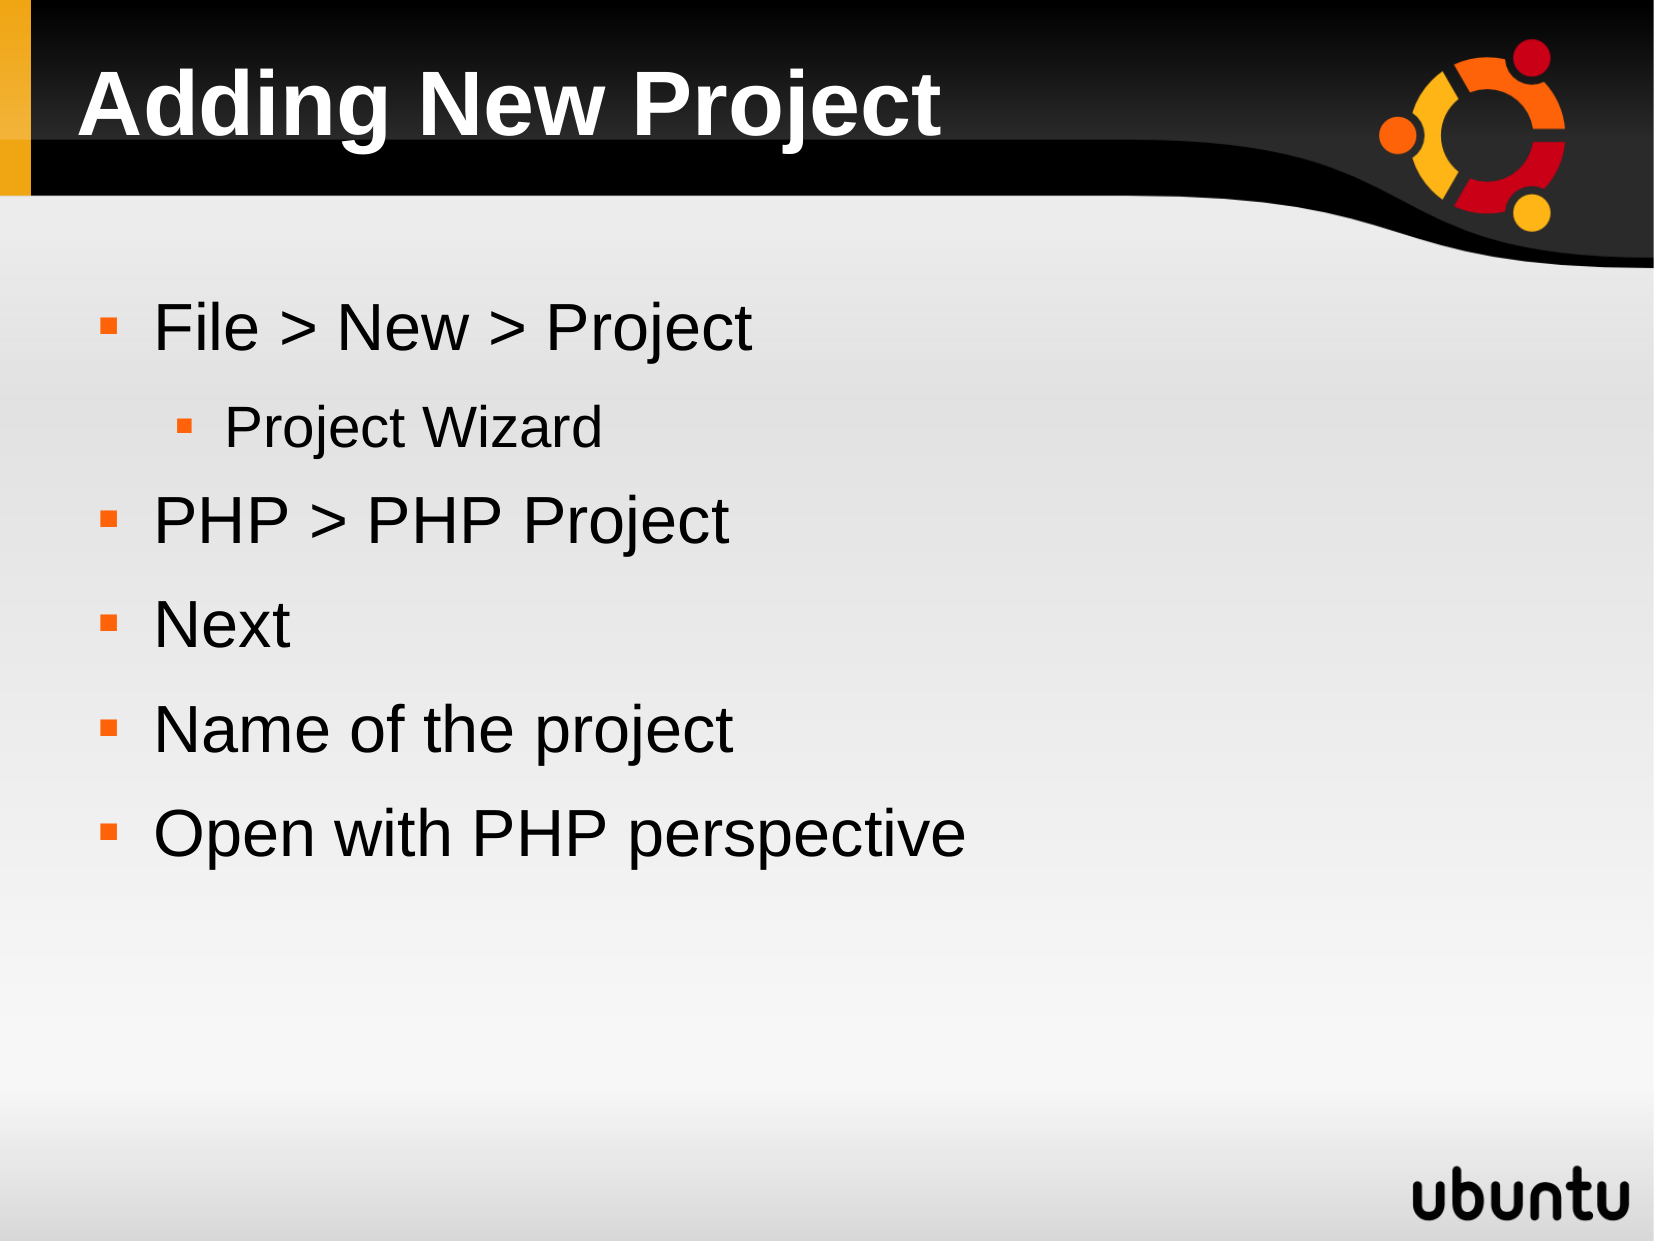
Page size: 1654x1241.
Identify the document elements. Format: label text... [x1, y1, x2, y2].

picture [0, 0, 1654, 1241]
list File > New > Project Project Wizard PHP > PHP Project Next Name of the project Open with PHP perspective [82, 290, 1571, 1094]
title Adding New Project [76, 0, 1565, 208]
